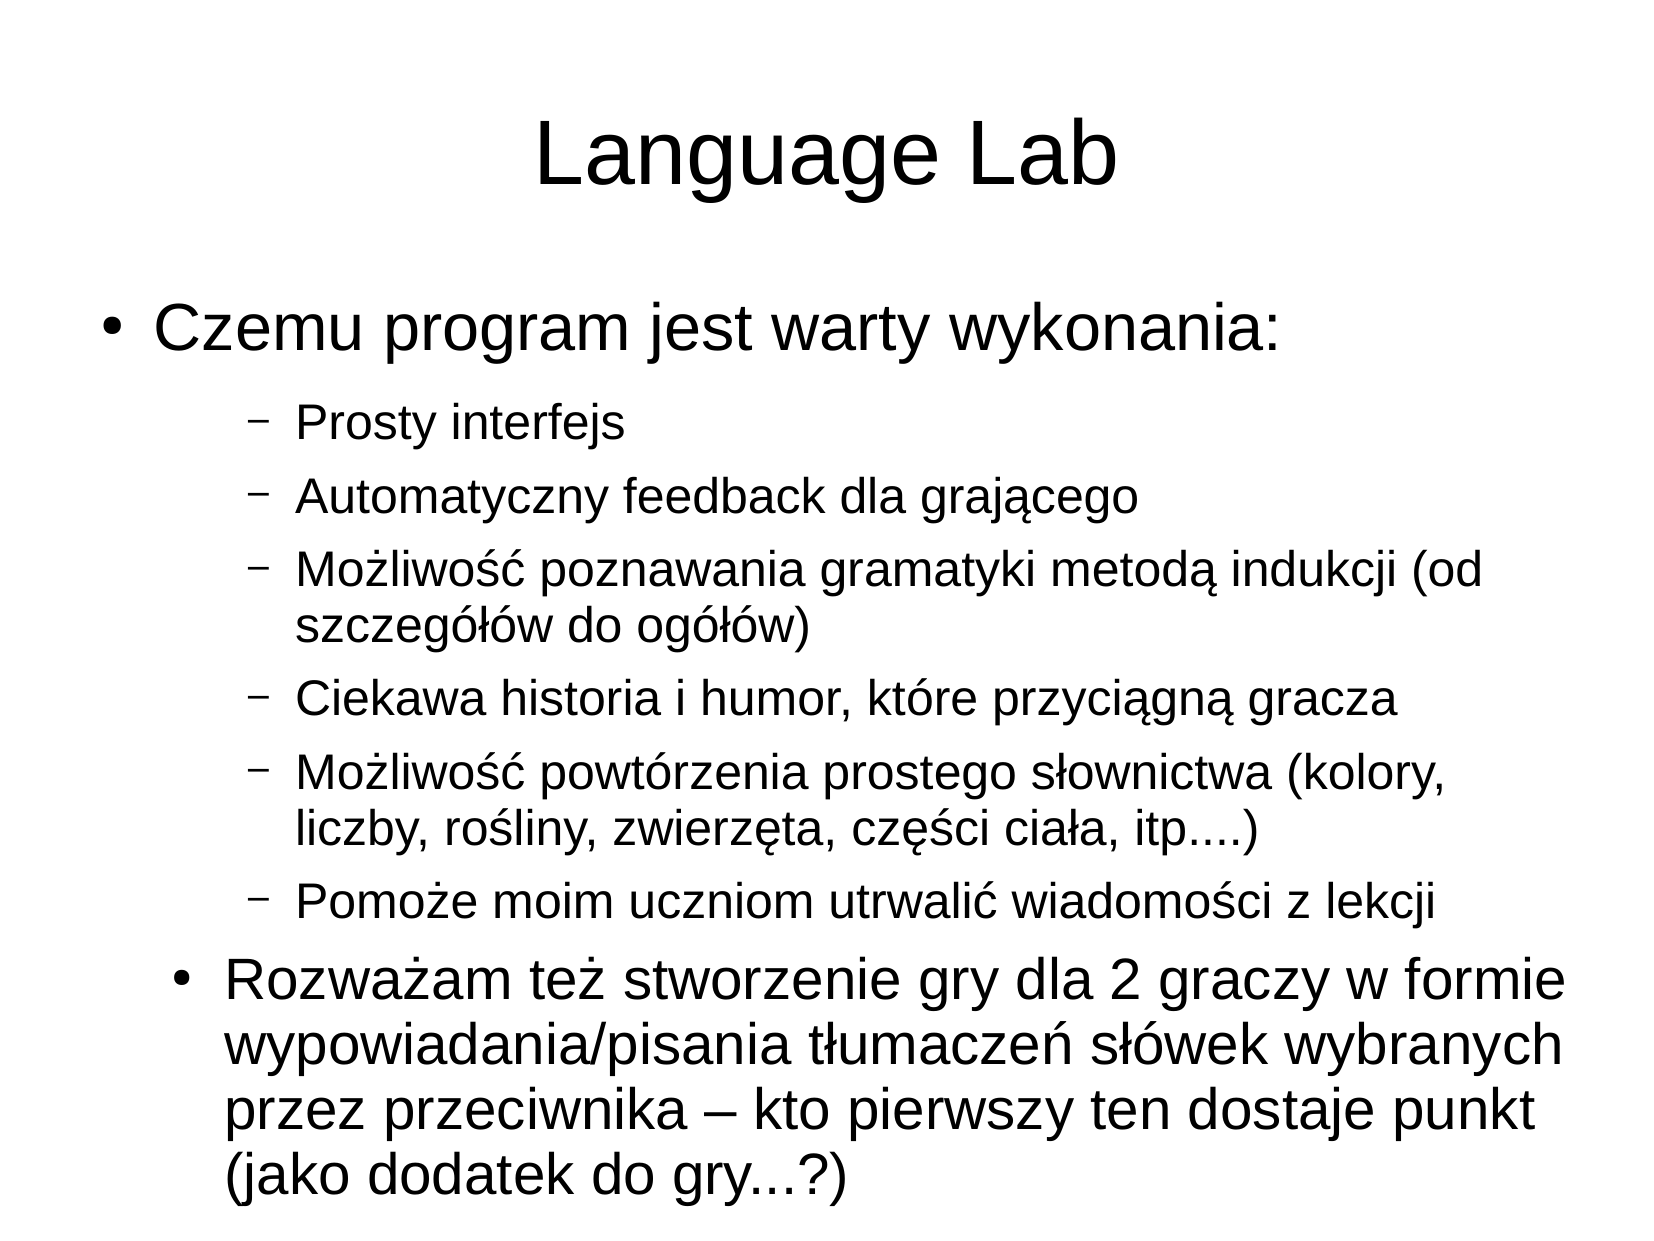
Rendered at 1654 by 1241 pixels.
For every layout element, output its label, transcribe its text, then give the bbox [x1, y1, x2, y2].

title Language Lab [82, 49, 1571, 257]
list Czemu program jest warty wykonania: Prosty interfejs Automatyczny feedback dla grającego Możliwość poznawania gramatyki metodą indukcji (od szczegółów do ogółów) Ciekawa historia i humor, które przyciągną gracza Możliwość powtórzenia prostego słownictwa (kolory, liczby, rośliny, zwierzęta, części ciała, itp....) Pomoże moim uczniom utrwalić wiadomości z lekcji Rozważam też stworzenie gry dla 2 graczy w formie wypowiadania/pisania tłumaczeń słówek wybranych przez przeciwnika – kto pierwszy ten dostaje punkt (jako dodatek do gry...?) [82, 290, 1571, 1206]
